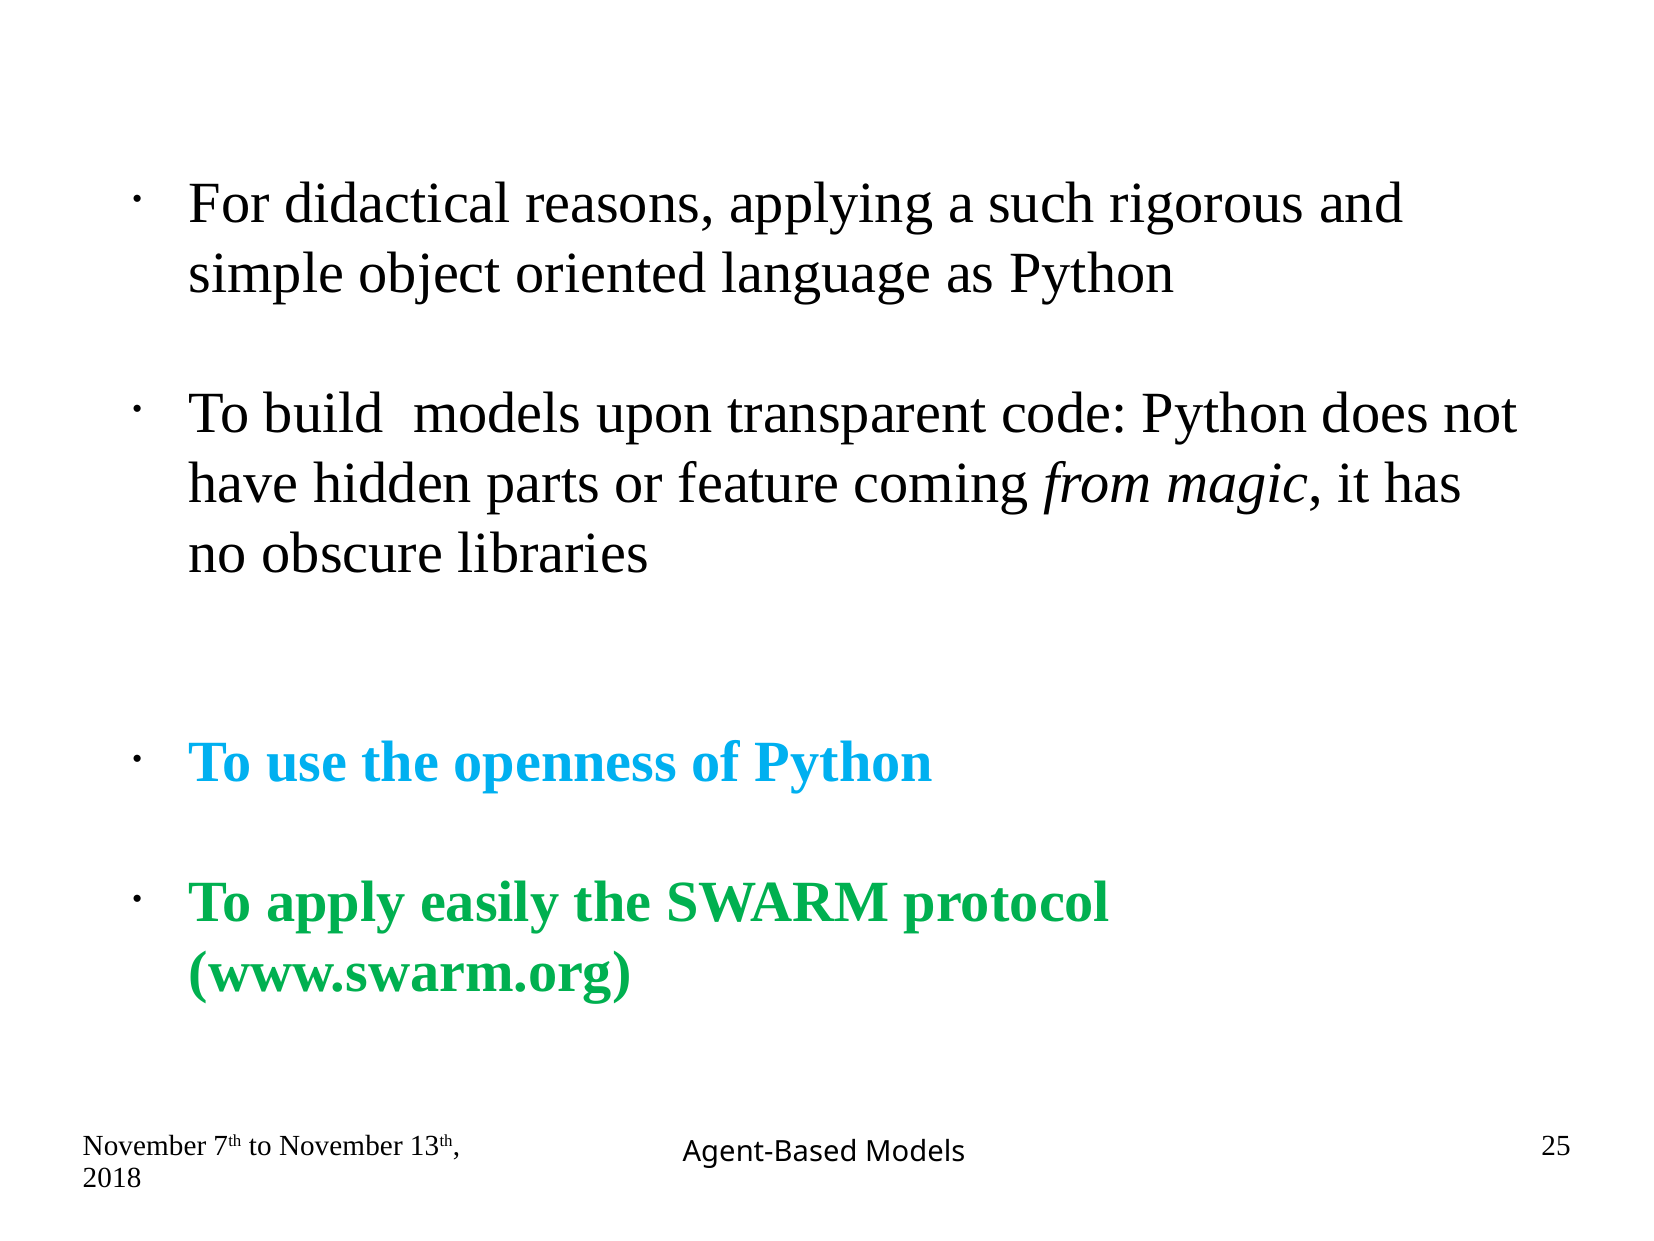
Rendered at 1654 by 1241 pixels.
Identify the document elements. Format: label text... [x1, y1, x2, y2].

text_box For didactical reasons, applying a such rigorous and simple object oriented language as Python To build models upon transparent code: Python does not have hidden parts or feature coming from magic, it has no obscure libraries To use the openness of Python To apply easily the SWARM protocol (www.swarm.org) [117, 156, 1536, 1004]
